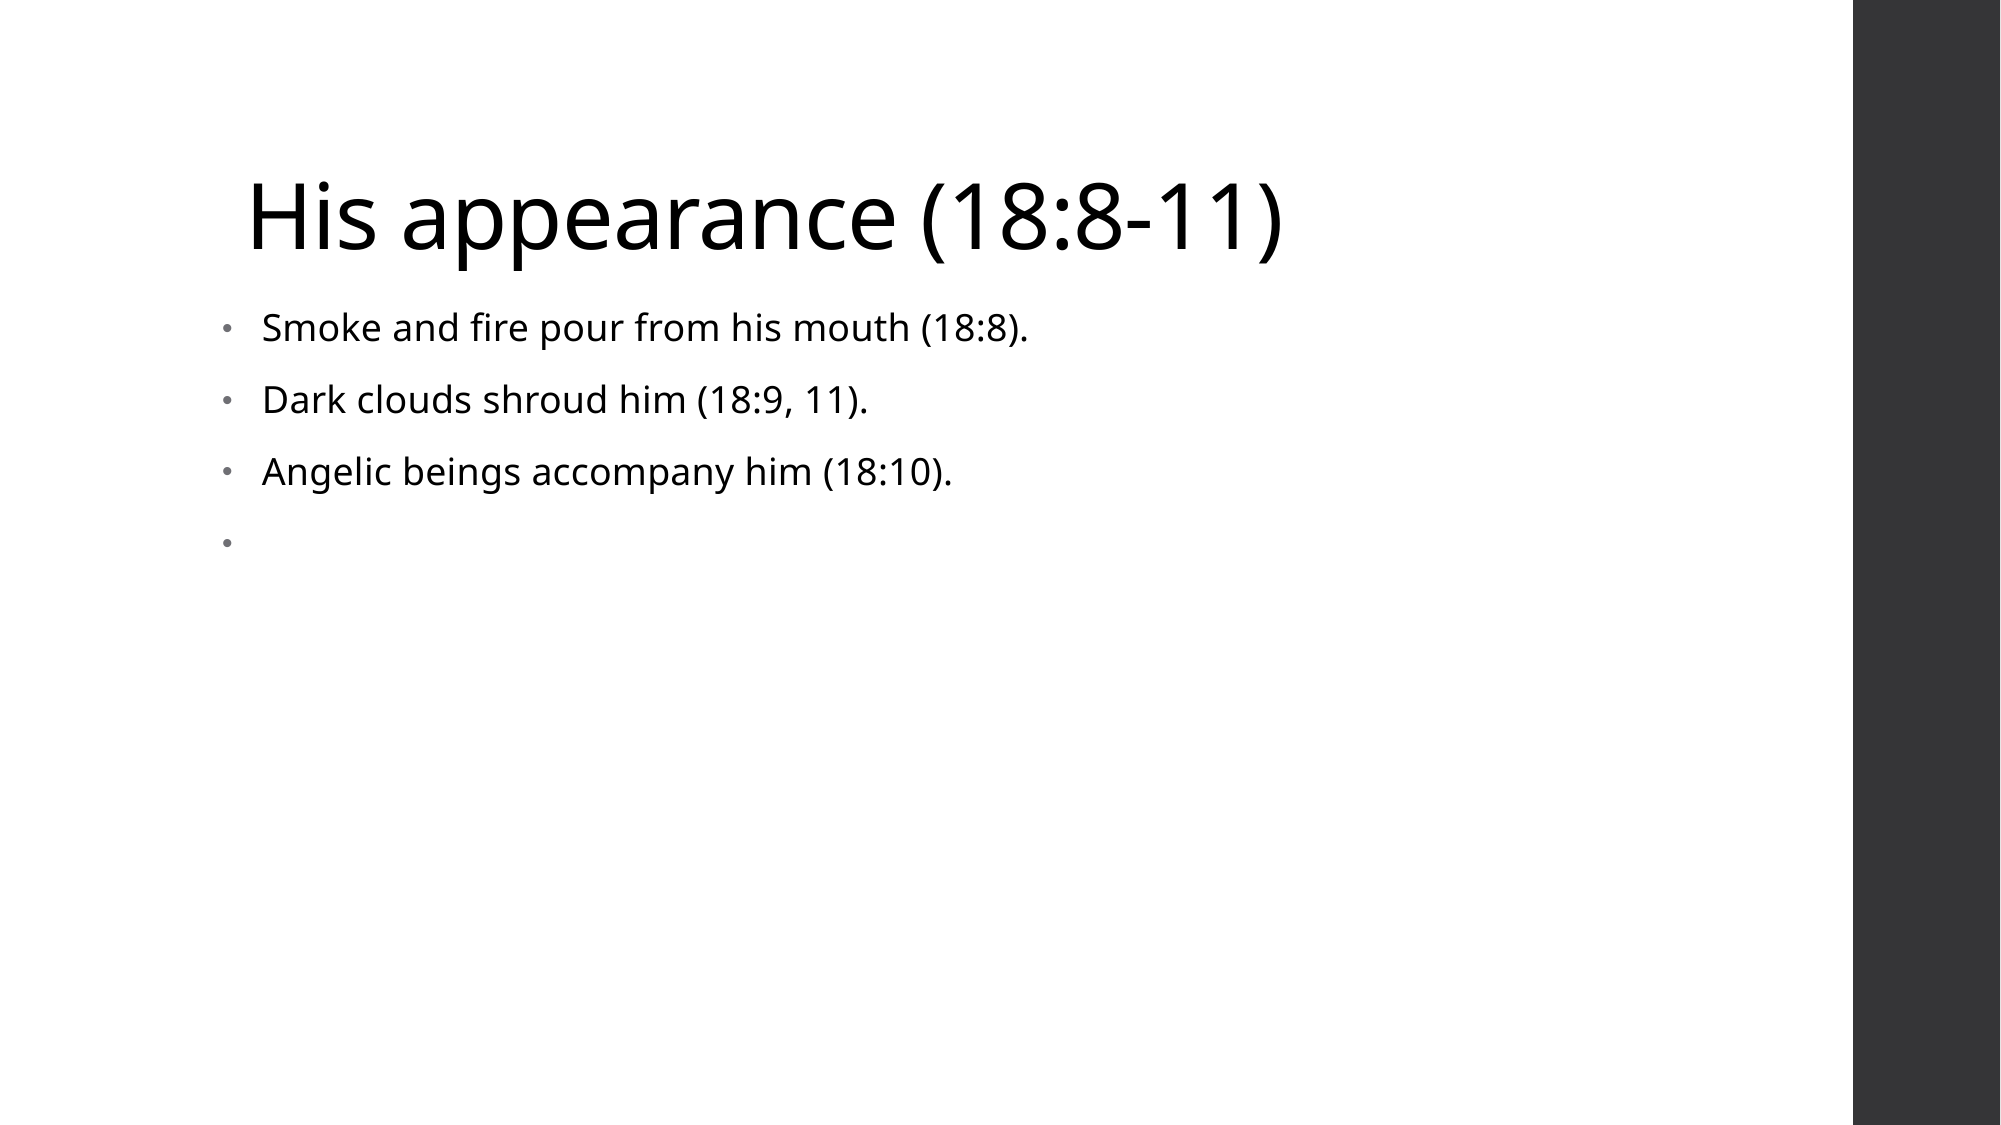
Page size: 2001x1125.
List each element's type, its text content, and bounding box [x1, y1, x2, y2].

title His appearance (18:8-11) [206, 60, 1797, 278]
list Smoke and fire pour from his mouth (18:8). Dark clouds shroud him (18:9, 11). Angelic beings accompany him (18:10). [206, 299, 1617, 1014]
